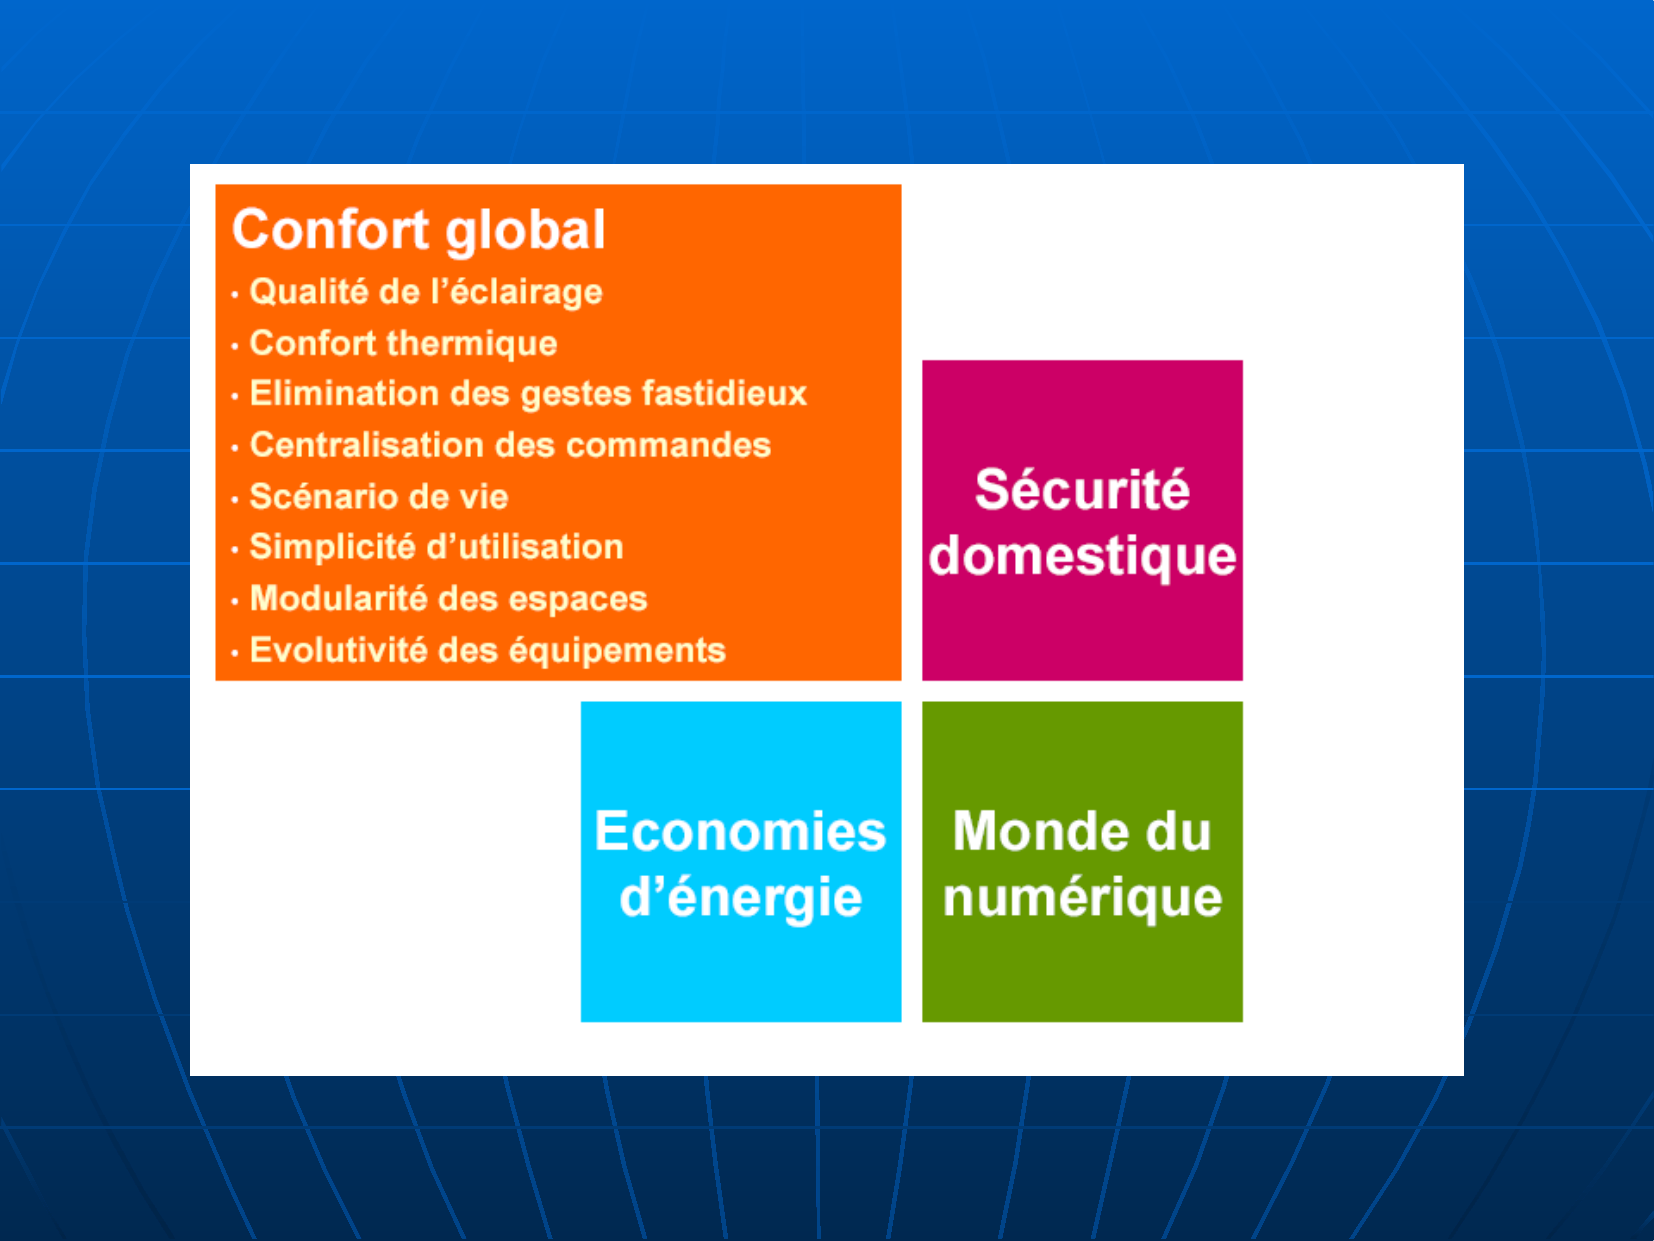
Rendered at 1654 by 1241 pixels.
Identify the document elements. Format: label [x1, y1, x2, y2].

picture [190, 164, 1464, 1076]
